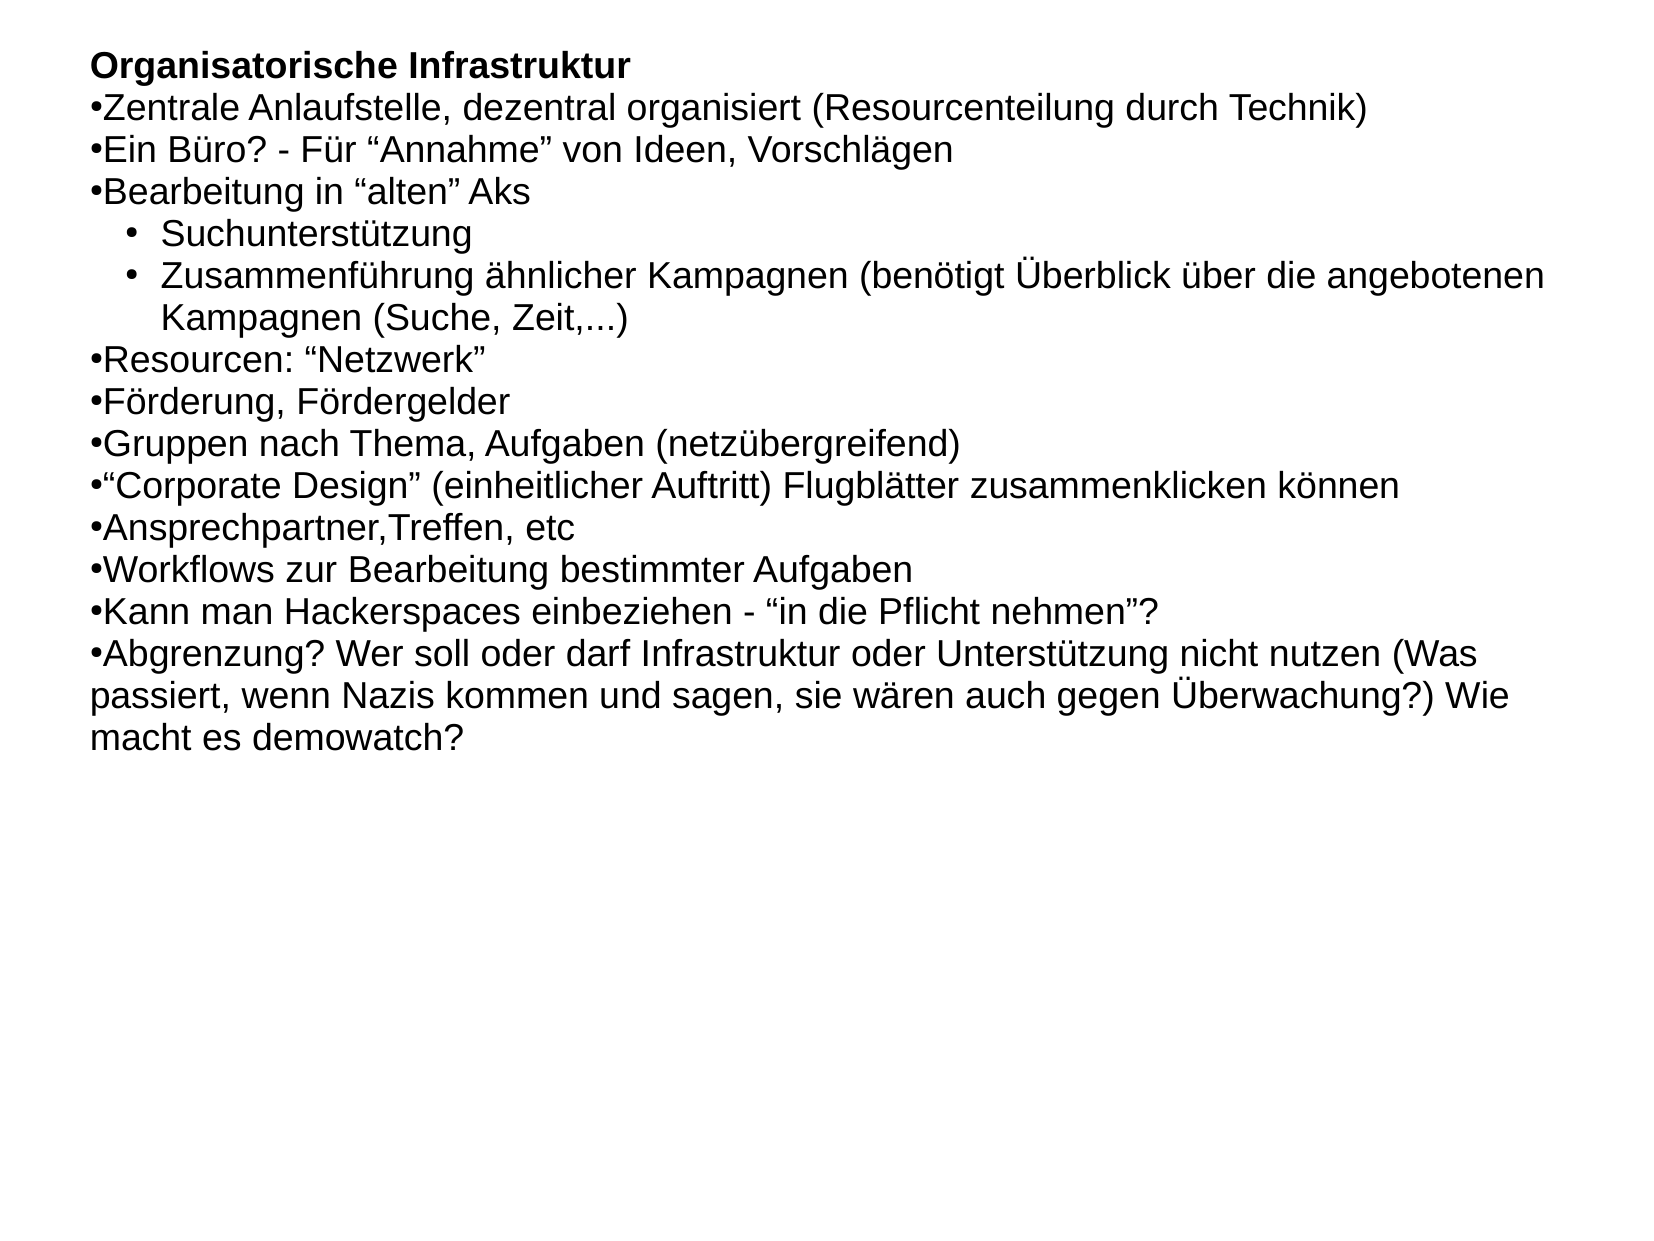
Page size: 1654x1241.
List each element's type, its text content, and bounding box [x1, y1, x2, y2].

text_box Organisatorische Infrastruktur Zentrale Anlaufstelle, dezentral organisiert (Resourcenteilung durch Technik) Ein Büro? - Für “Annahme” von Ideen, Vorschlägen Bearbeitung in “alten” Aks Suchunterstützung Zusammenführung ähnlicher Kampagnen (benötigt Überblick über die angebotenen Kampagnen (Suche, Zeit,...) Resourcen: “Netzwerk” Förderung, Fördergelder Gruppen nach Thema, Aufgaben (netzübergreifend) “Corporate Design” (einheitlicher Auftritt) Flugblätter zusammenklicken können Ansprechpartner,Treffen, etc Workflows zur Bearbeitung bestimmter Aufgaben Kann man Hackerspaces einbeziehen - “in die Pflicht nehmen”? Abgrenzung? Wer soll oder darf Infrastruktur oder Unterstützung nicht nutzen (Was passiert, wenn Nazis kommen und sagen, sie wären auch gegen Überwachung?) Wie macht es demowatch? [75, 37, 1576, 767]
